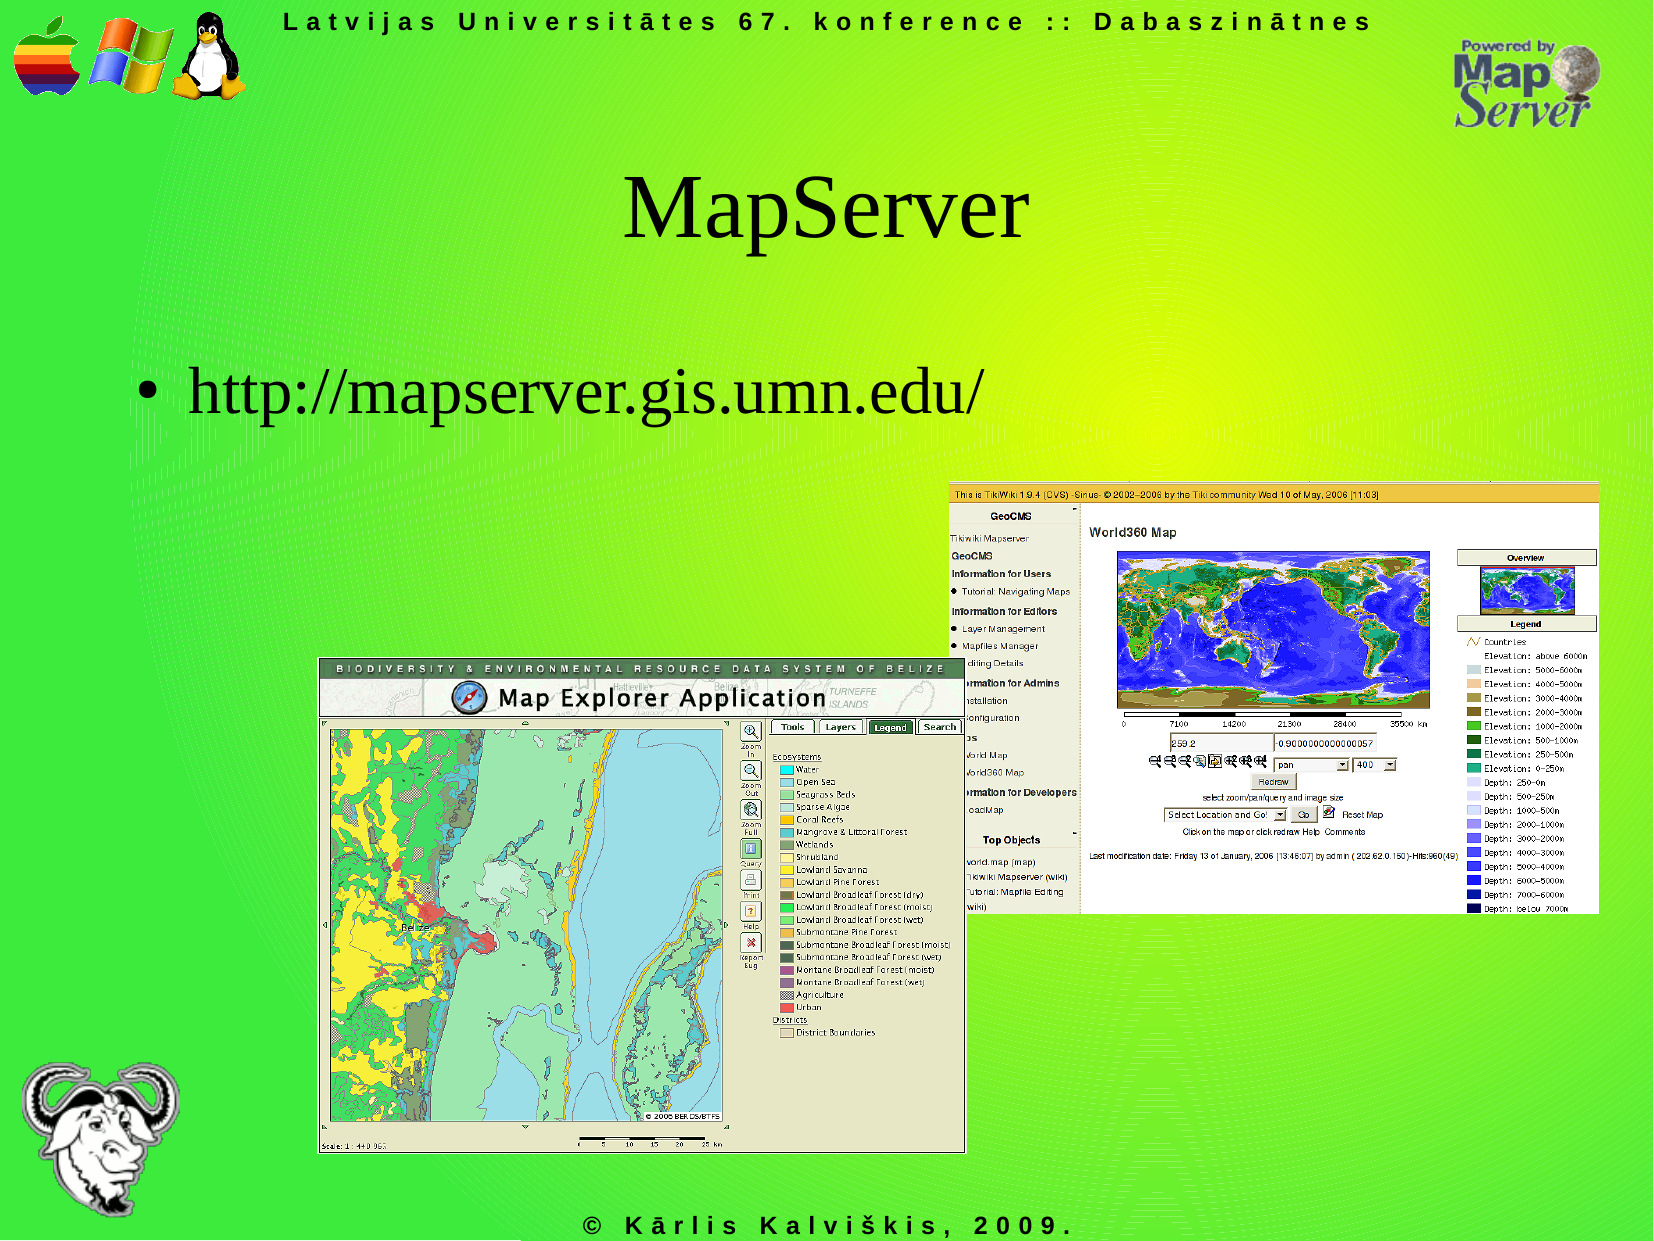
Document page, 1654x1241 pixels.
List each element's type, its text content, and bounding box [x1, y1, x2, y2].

picture [1445, 33, 1607, 137]
picture [317, 481, 1599, 1154]
title MapServer [118, 88, 1536, 325]
picture [88, 12, 246, 94]
list http://mapserver.gis.umn.edu/ [118, 354, 1536, 1182]
picture [14, 16, 80, 96]
picture [22, 1058, 180, 1224]
